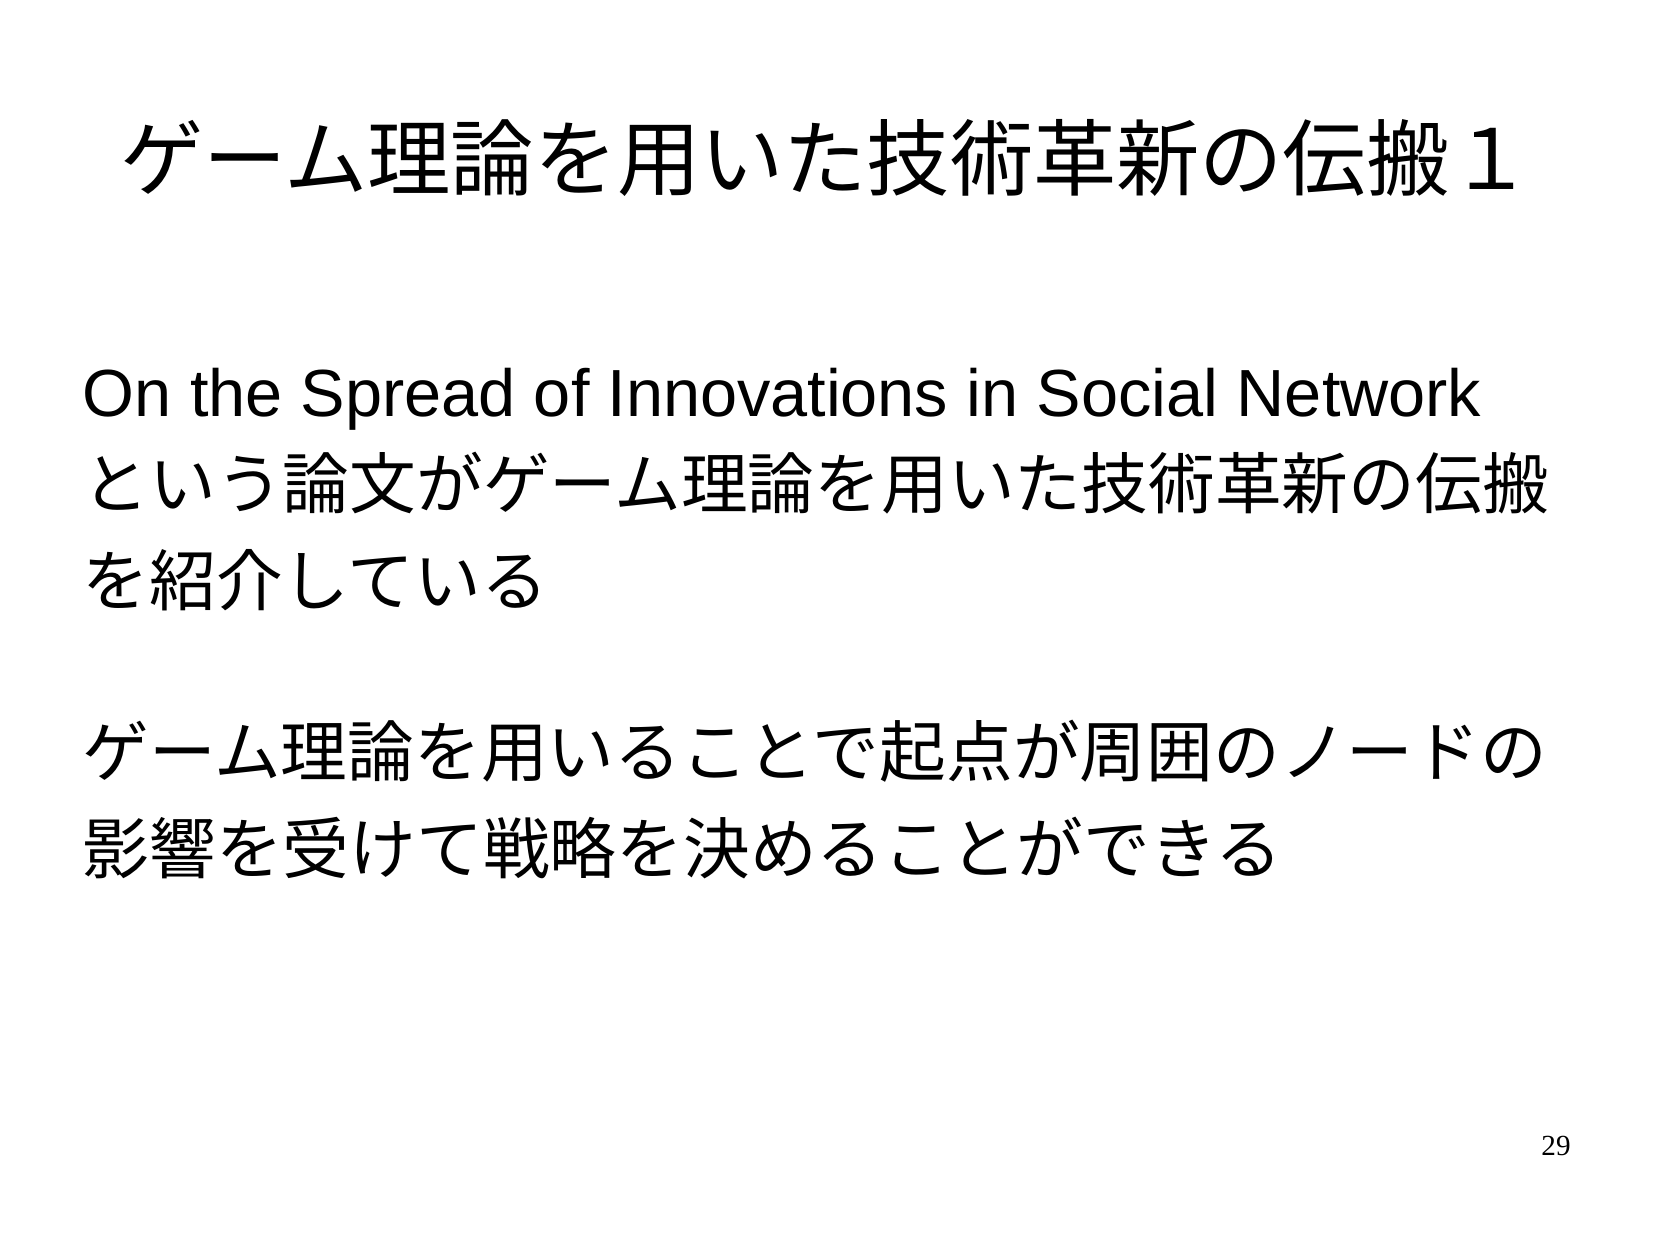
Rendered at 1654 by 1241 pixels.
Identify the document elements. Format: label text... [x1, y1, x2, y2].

title ゲーム理論を用いた技術革新の伝搬１ [82, 56, 1571, 250]
subtitle On the Spread of Innovations in Social Network という論文がゲーム理論を用いた技術革新の伝搬を紹介している ゲーム理論を用いることで起点が周囲のノードの影響を受けて戦略を決めることができる [82, 297, 1571, 1102]
